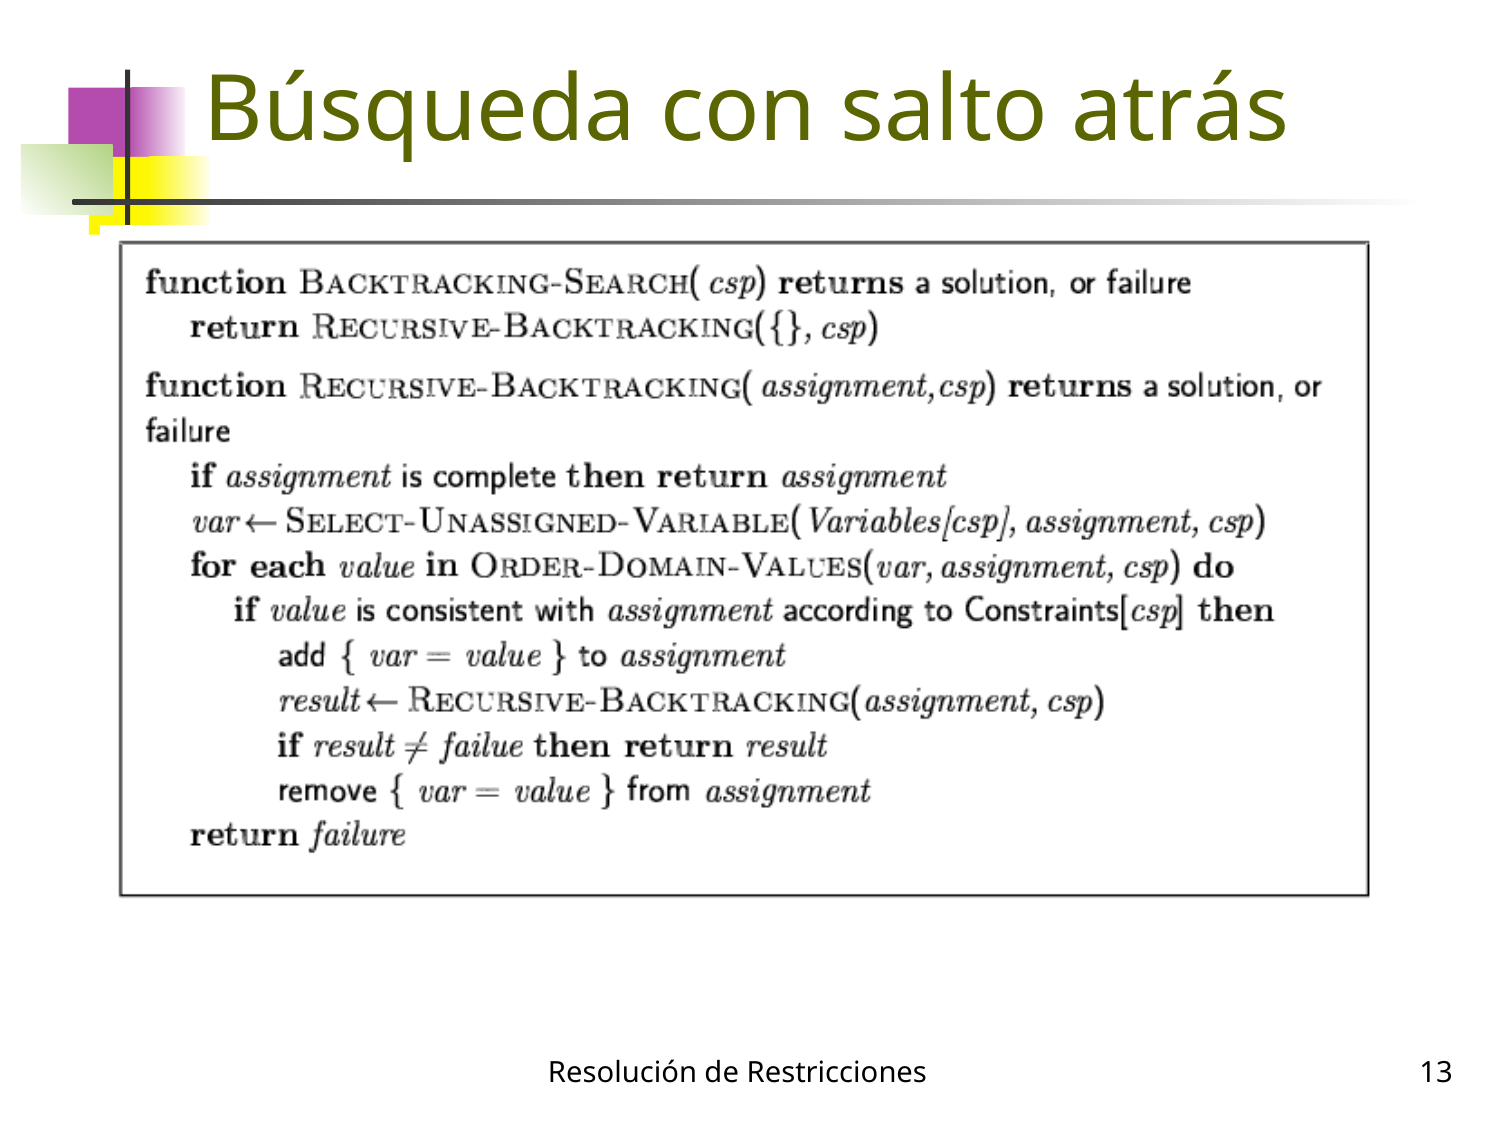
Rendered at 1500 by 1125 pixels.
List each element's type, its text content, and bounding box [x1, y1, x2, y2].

title Búsqueda con salto atrás [188, 35, 1468, 175]
picture [99, 224, 1388, 905]
